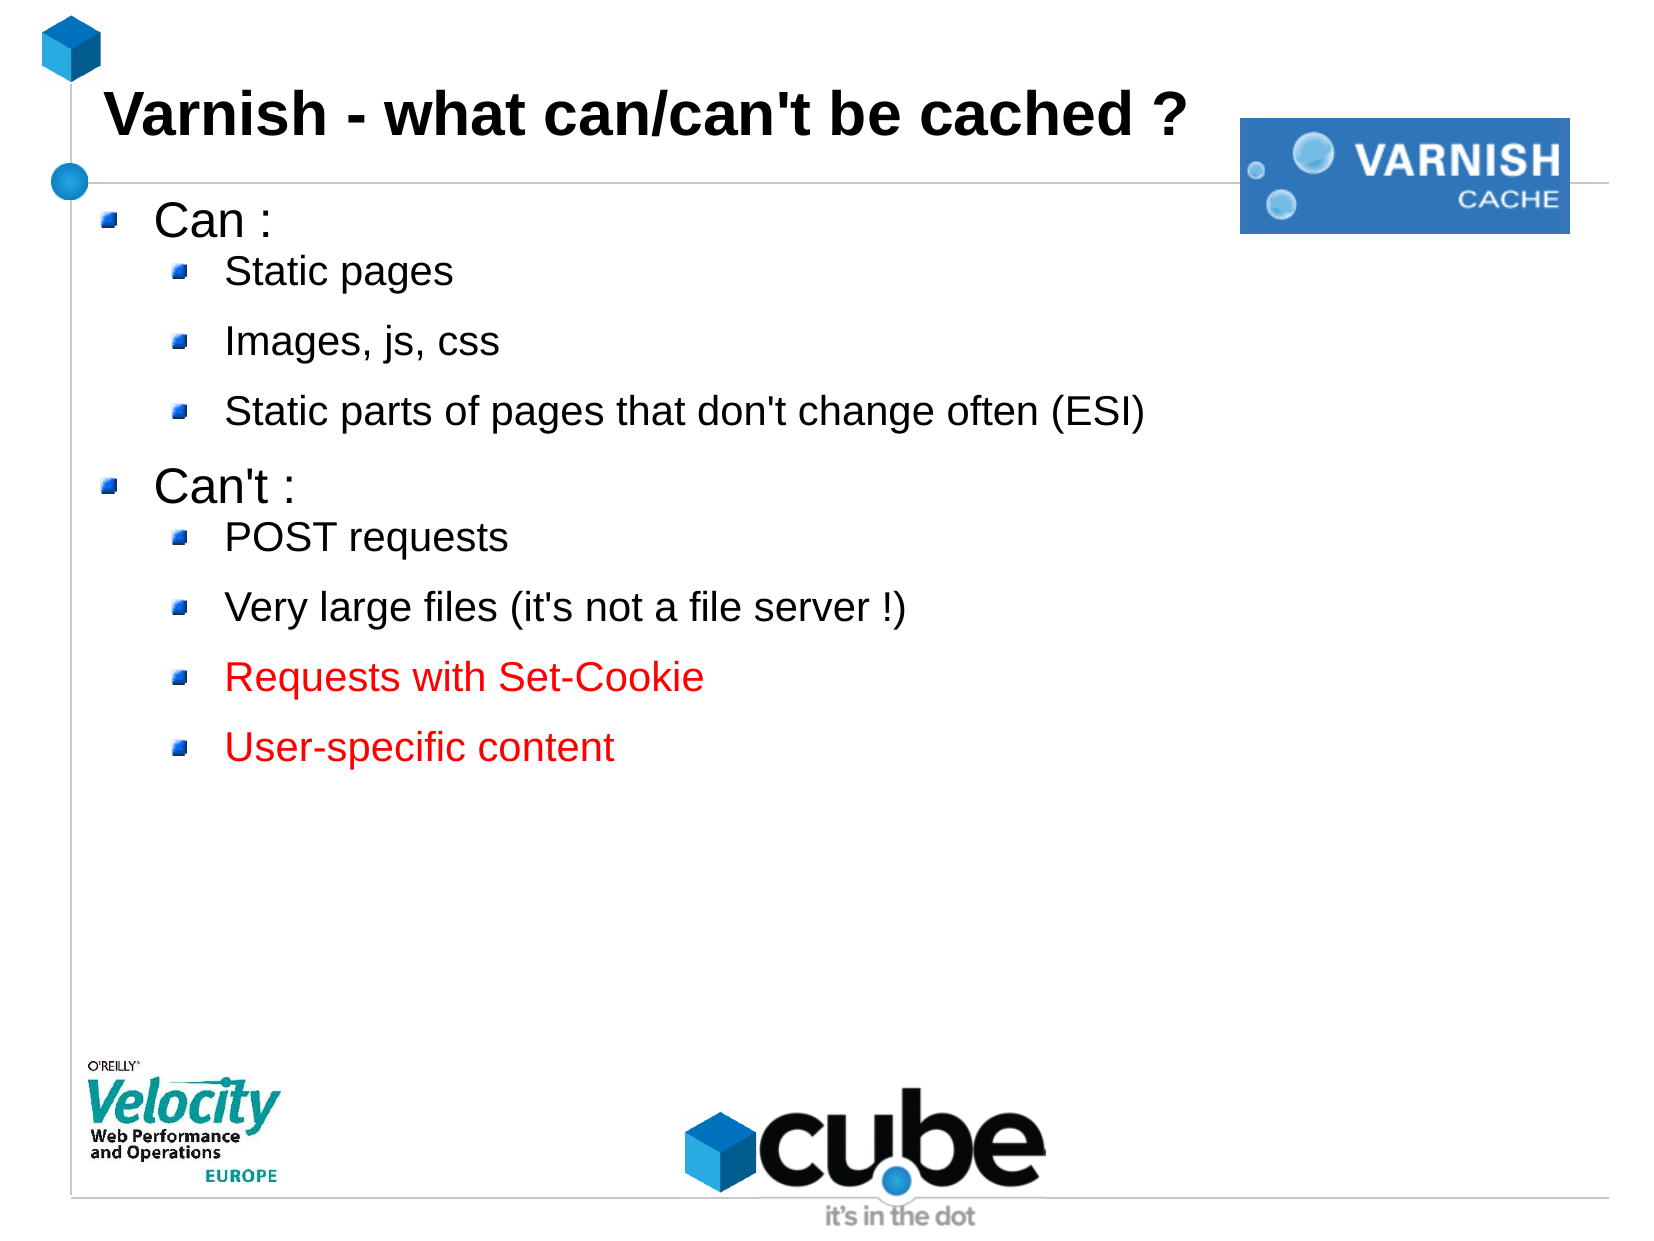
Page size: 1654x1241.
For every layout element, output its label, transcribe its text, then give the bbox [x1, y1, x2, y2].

picture [1240, 118, 1570, 234]
title Varnish - what can/can't be cached ? [103, 49, 1551, 178]
list Can : Static pages Images, js, css Static parts of pages that don't change often (ESI) Can't : POST requests Very large files (it's not a file server !) Requests with Set-Cookie User-specific content [82, 191, 1571, 1011]
picture [88, 1061, 281, 1182]
